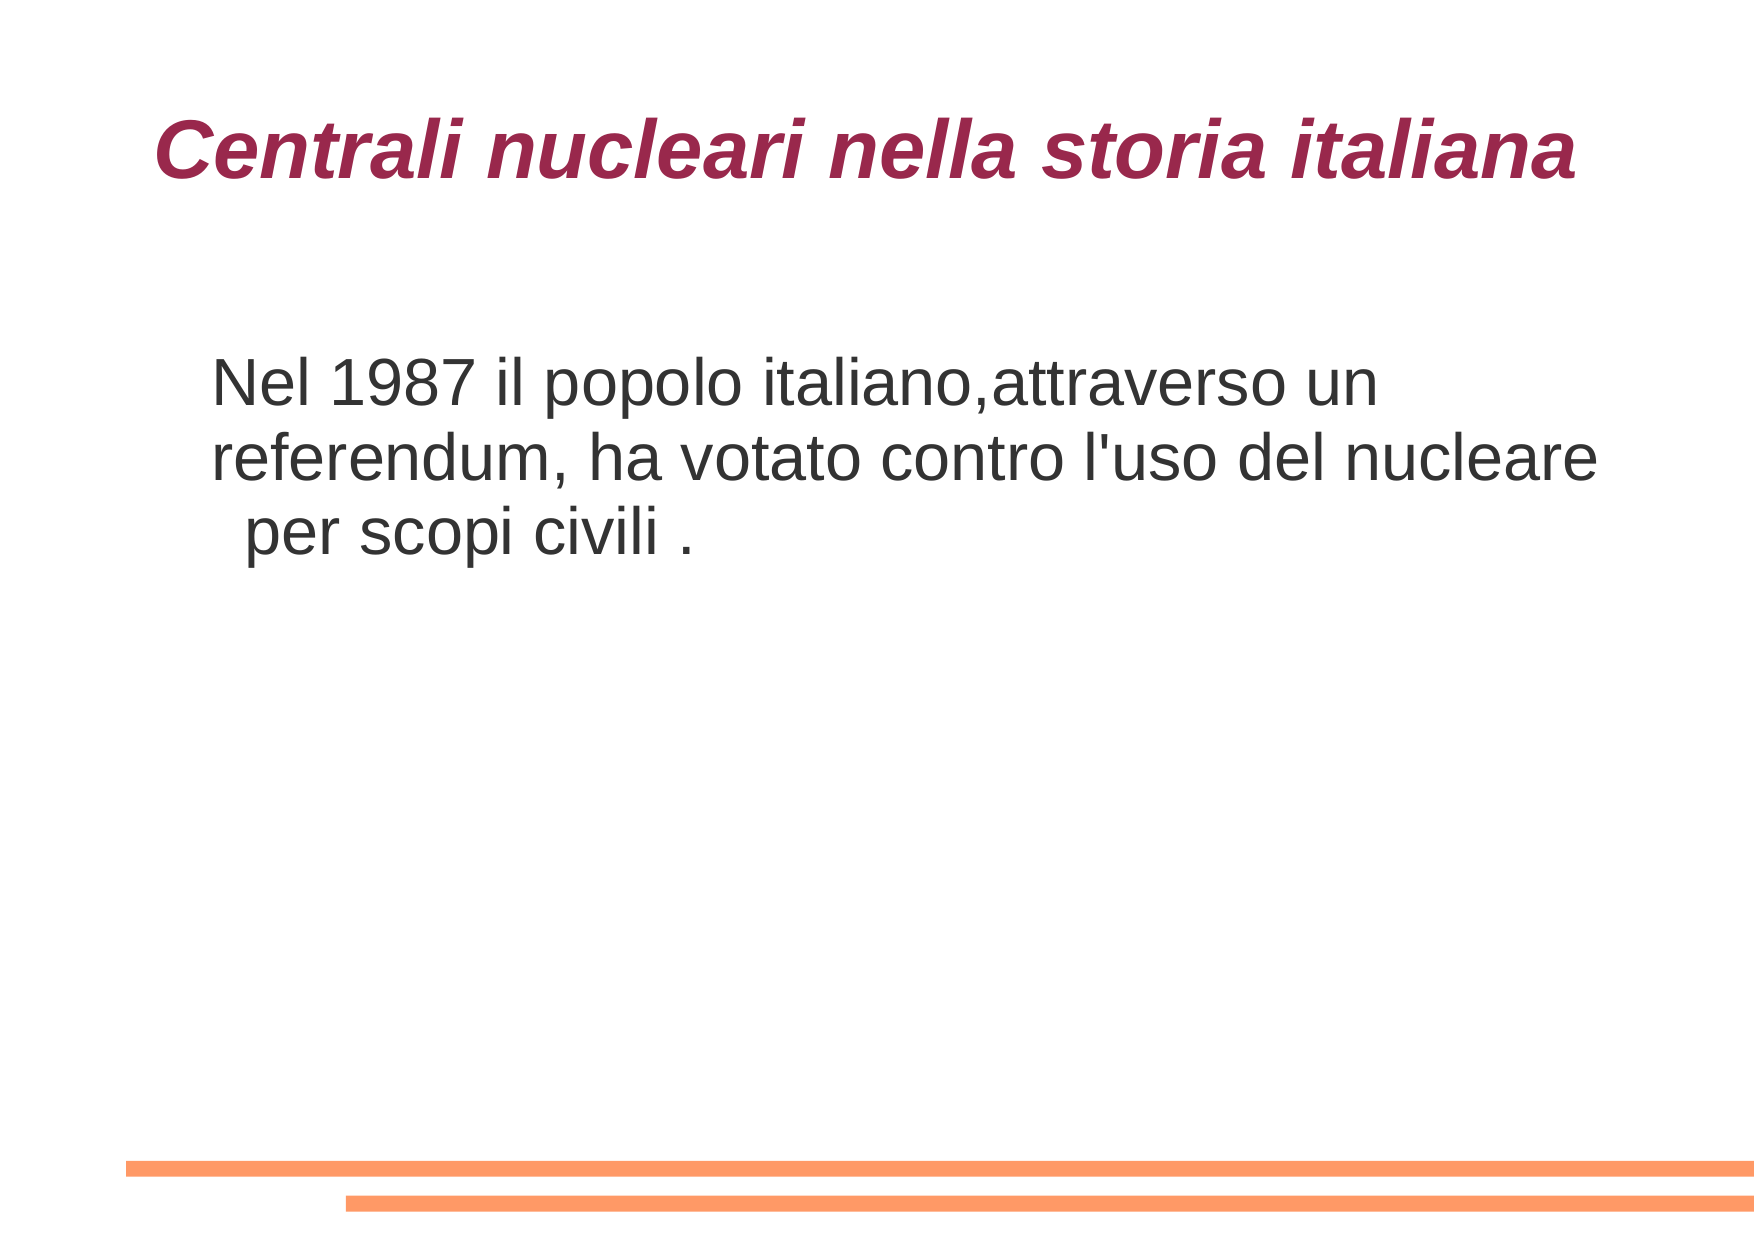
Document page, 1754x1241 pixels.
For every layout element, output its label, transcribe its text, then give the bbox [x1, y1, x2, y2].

list Nel 1987 il popolo italiano,attraverso un referendum, ha votato contro l'uso del nucleare per scopi civili . [161, 344, 1627, 1127]
title Centrali nucleari nella storia italiana [128, 46, 1627, 254]
